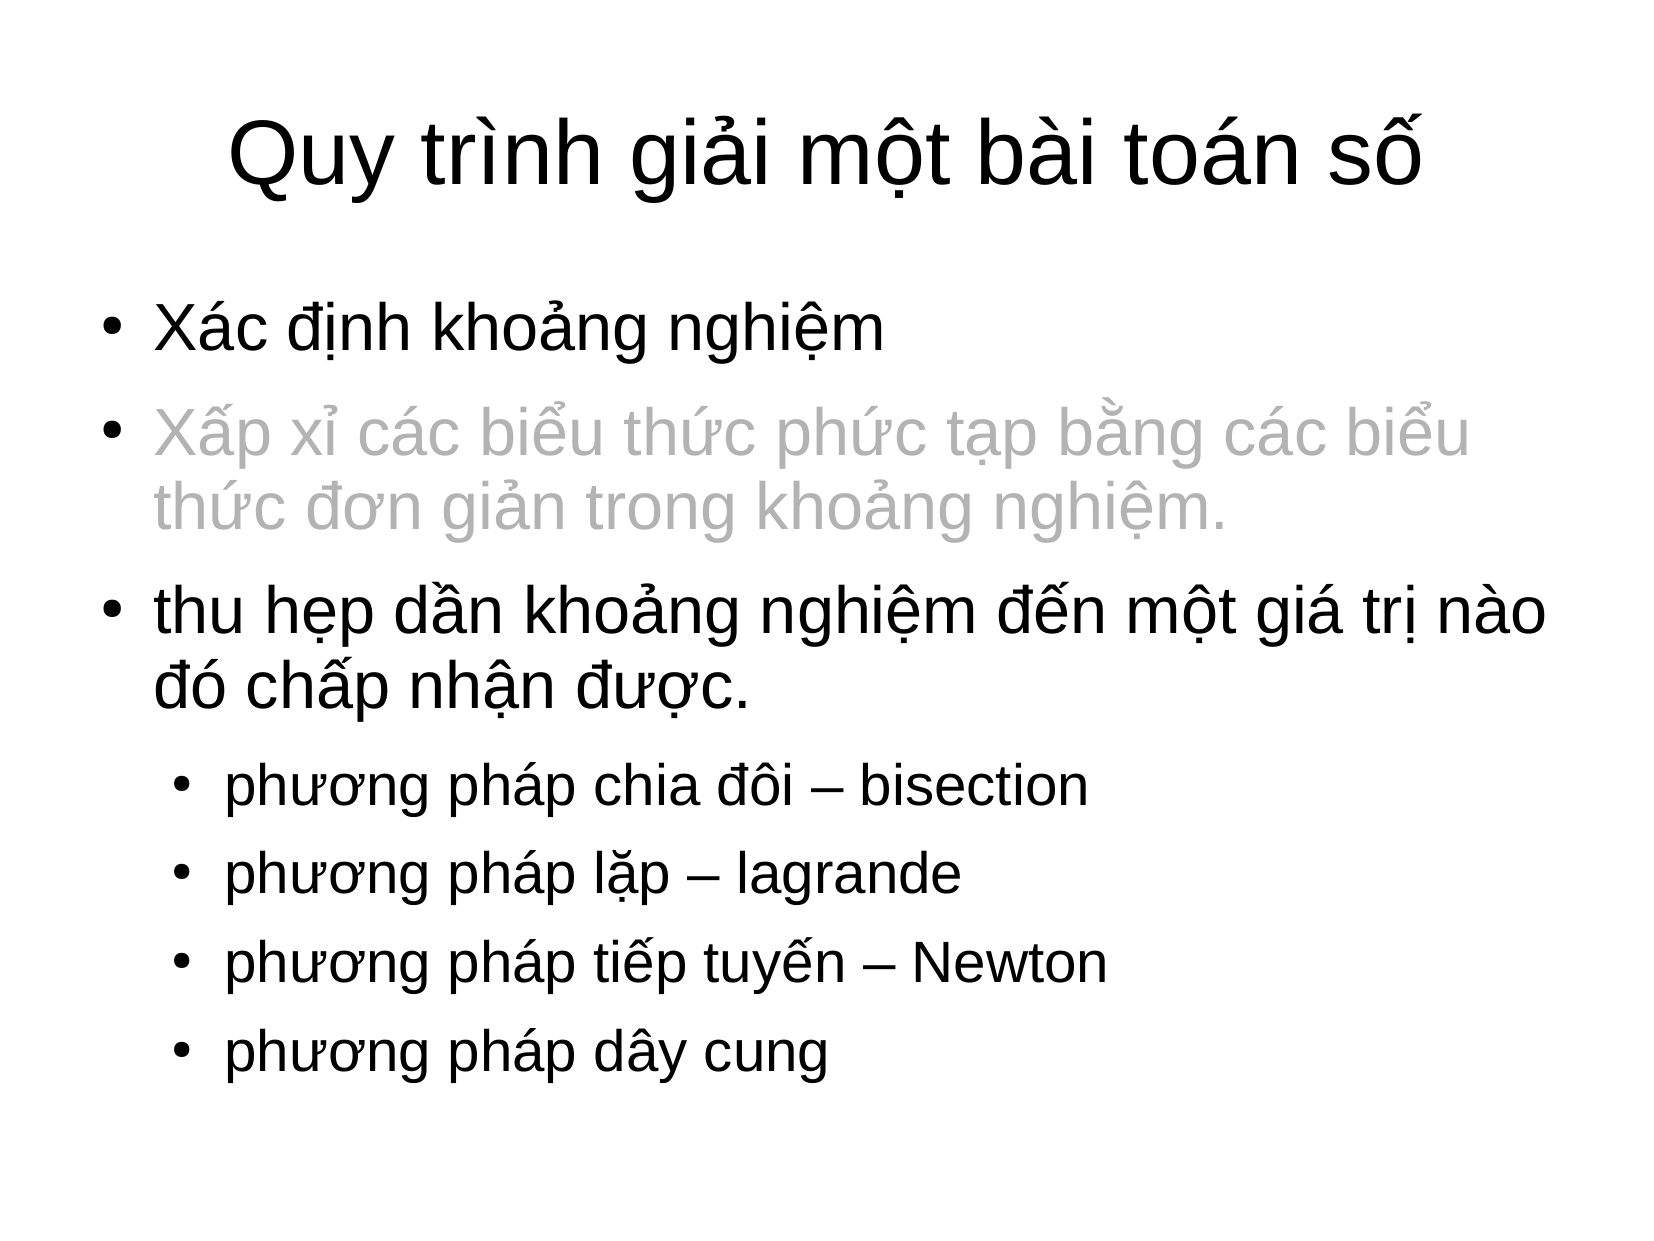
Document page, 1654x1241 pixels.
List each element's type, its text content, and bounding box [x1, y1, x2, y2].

title Quy trình giải một bài toán số [82, 56, 1571, 250]
list Xác định khoảng nghiệm Xấp xỉ các biểu thức phức tạp bằng các biểu thức đơn giản trong khoảng nghiệm. thu hẹp dần khoảng nghiệm đến một giá trị nào đó chấp nhận được. phương pháp chia đôi – bisection phương pháp lặp – lagrande phương pháp tiếp tuyến – Newton phương pháp dây cung [82, 290, 1571, 1109]
